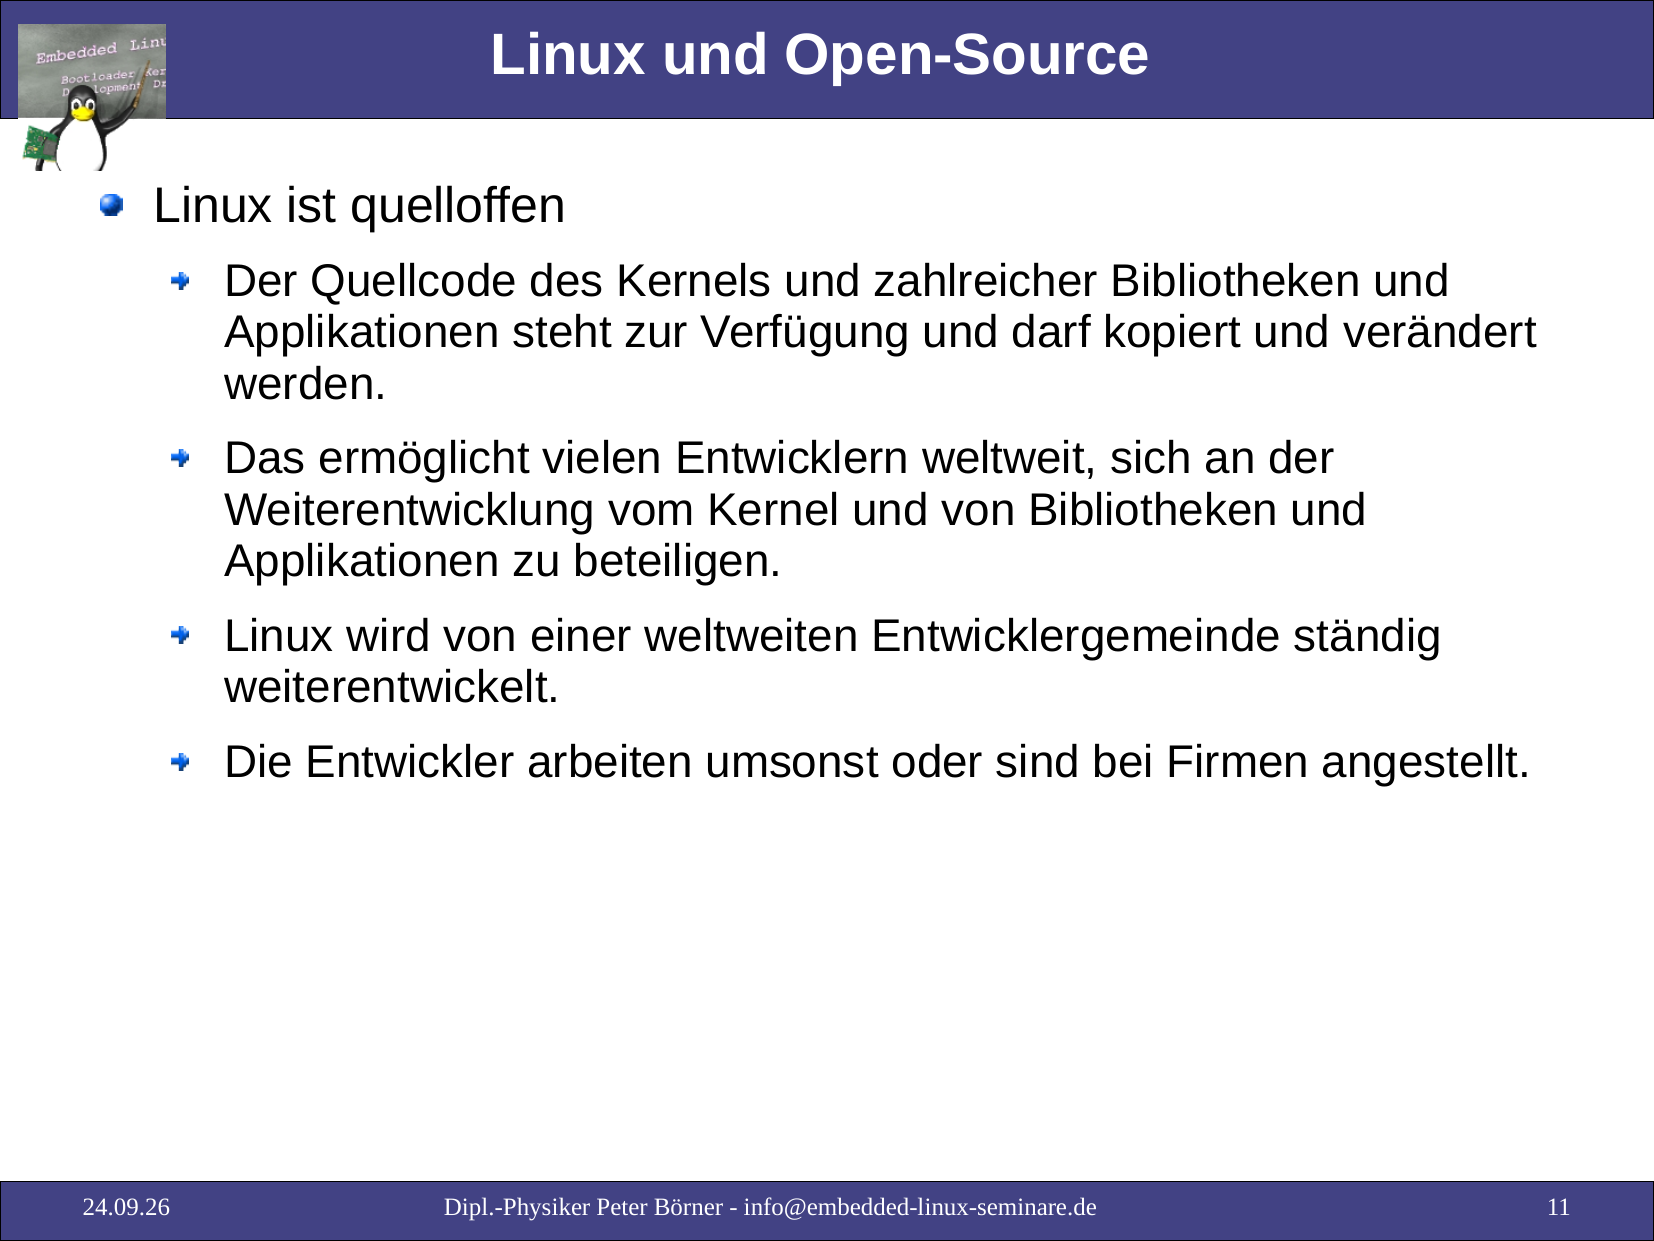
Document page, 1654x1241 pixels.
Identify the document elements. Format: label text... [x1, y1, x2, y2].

picture [18, 24, 166, 171]
title Linux und Open-Source [76, 19, 1565, 89]
list Linux ist quelloffen Der Quellcode des Kernels und zahlreicher Bibliotheken und Applikationen steht zur Verfügung und darf kopiert und verändert werden. Das ermöglicht vielen Entwicklern weltweit, sich an der Weiterentwicklung vom Kernel und von Bibliotheken und Applikationen zu beteiligen. Linux wird von einer weltweiten Entwicklergemeinde ständig weiterentwickelt. Die Entwickler arbeiten umsonst oder sind bei Firmen angestellt. [82, 177, 1571, 1149]
